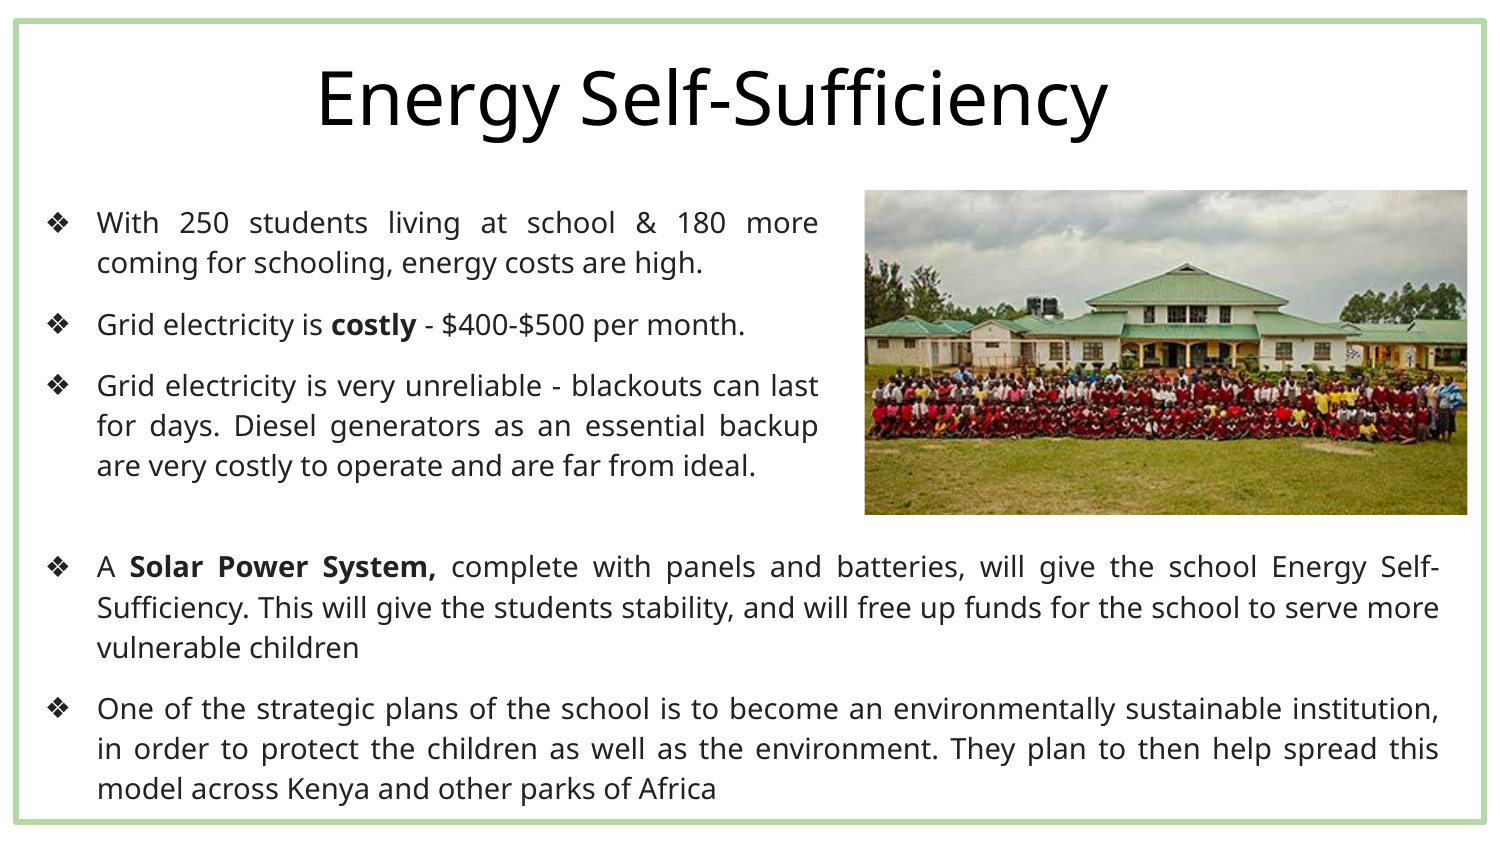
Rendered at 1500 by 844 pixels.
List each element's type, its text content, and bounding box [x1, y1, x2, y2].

list A Solar Power System, complete with panels and batteries, will give the school Energy Self-Sufficiency. This will give the students stability, and will free up funds for the school to serve more vulnerable children One of the strategic plans of the school is to become an environmentally sustainable institution, in order to protect the children as well as the environment. They plan to then help spread this model across Kenya and other parks of Africa [6, 528, 1456, 786]
picture [864, 190, 1468, 515]
title Energy Self-Sufficiency [300, 35, 1200, 132]
list With 250 students living at school & 180 more coming for schooling, energy costs are high. Grid electricity is costly - $400-$500 per month. Grid electricity is very unreliable - blackouts can last for days. Diesel generators as an essential backup are very costly to operate and are far from ideal. [6, 184, 835, 528]
